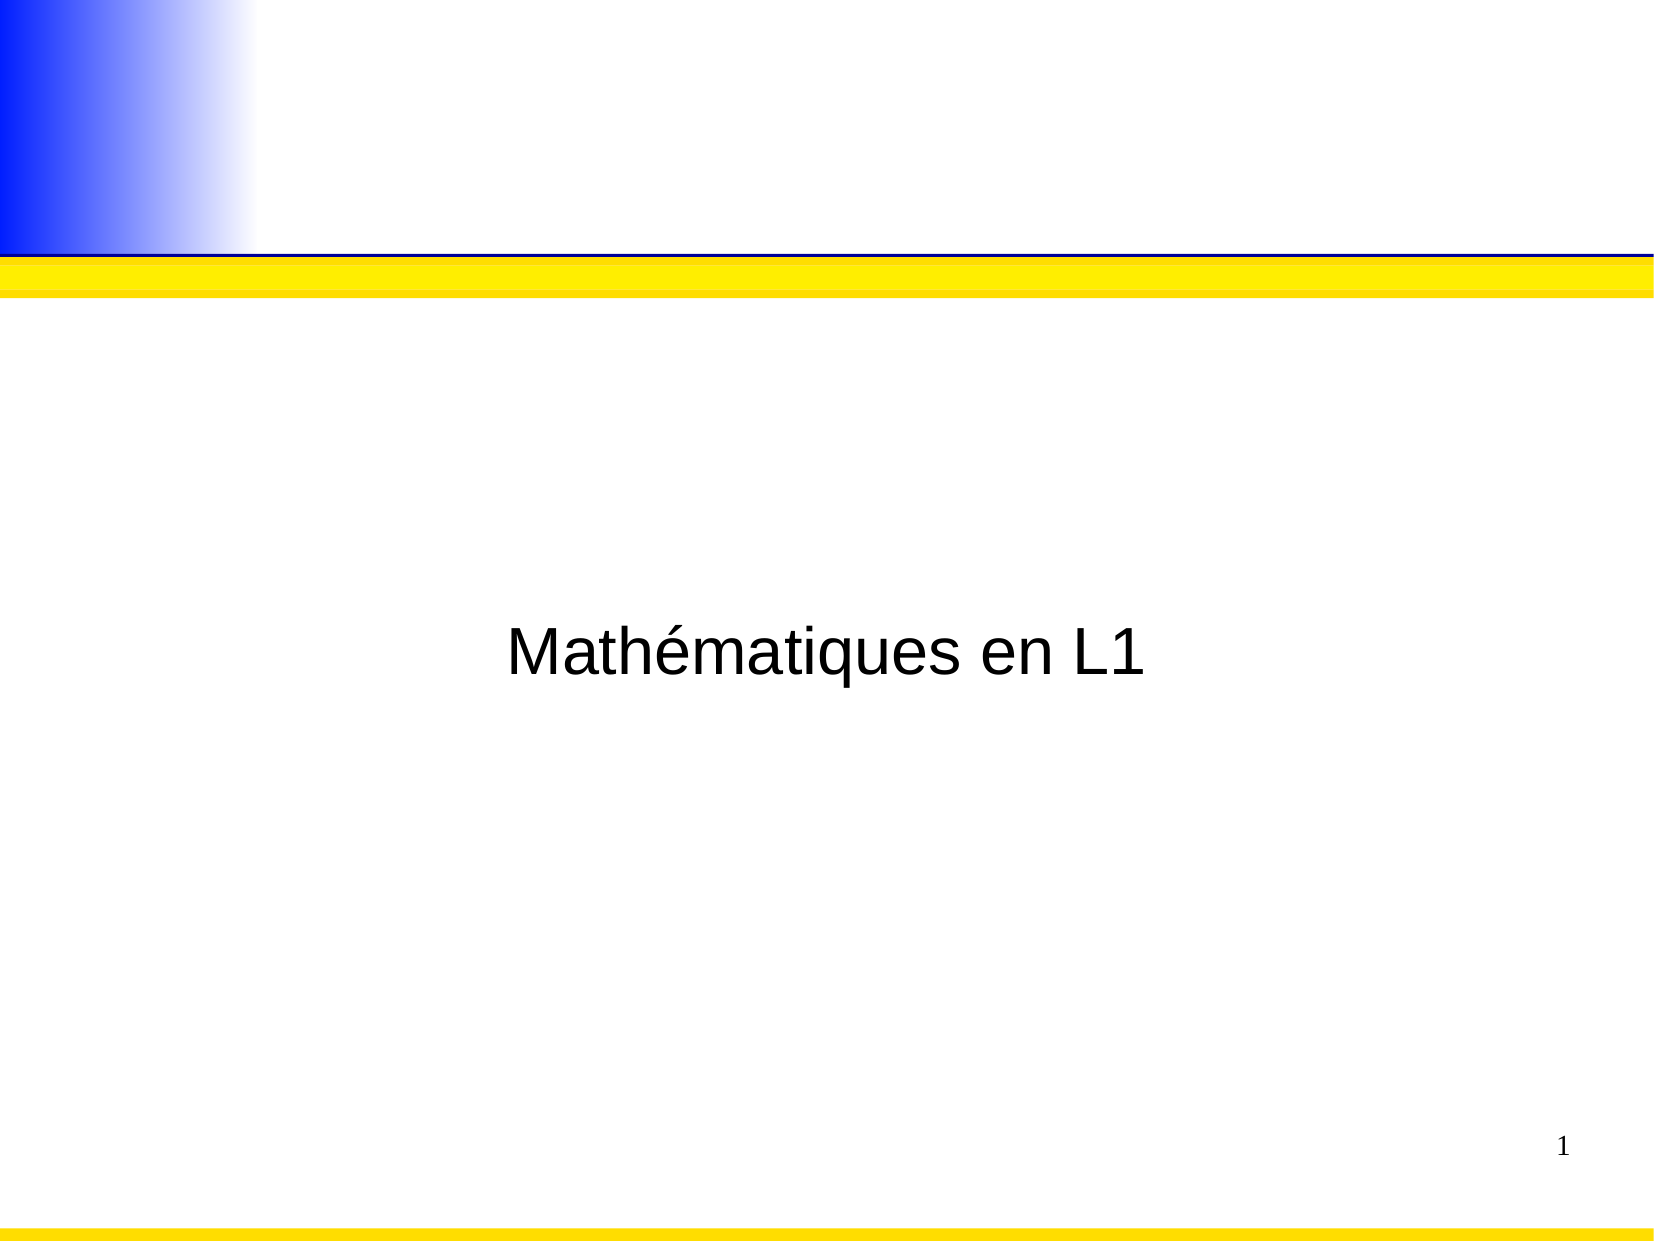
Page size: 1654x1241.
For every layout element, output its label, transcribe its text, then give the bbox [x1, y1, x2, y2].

subtitle Mathématiques en L1 [82, 307, 1571, 996]
